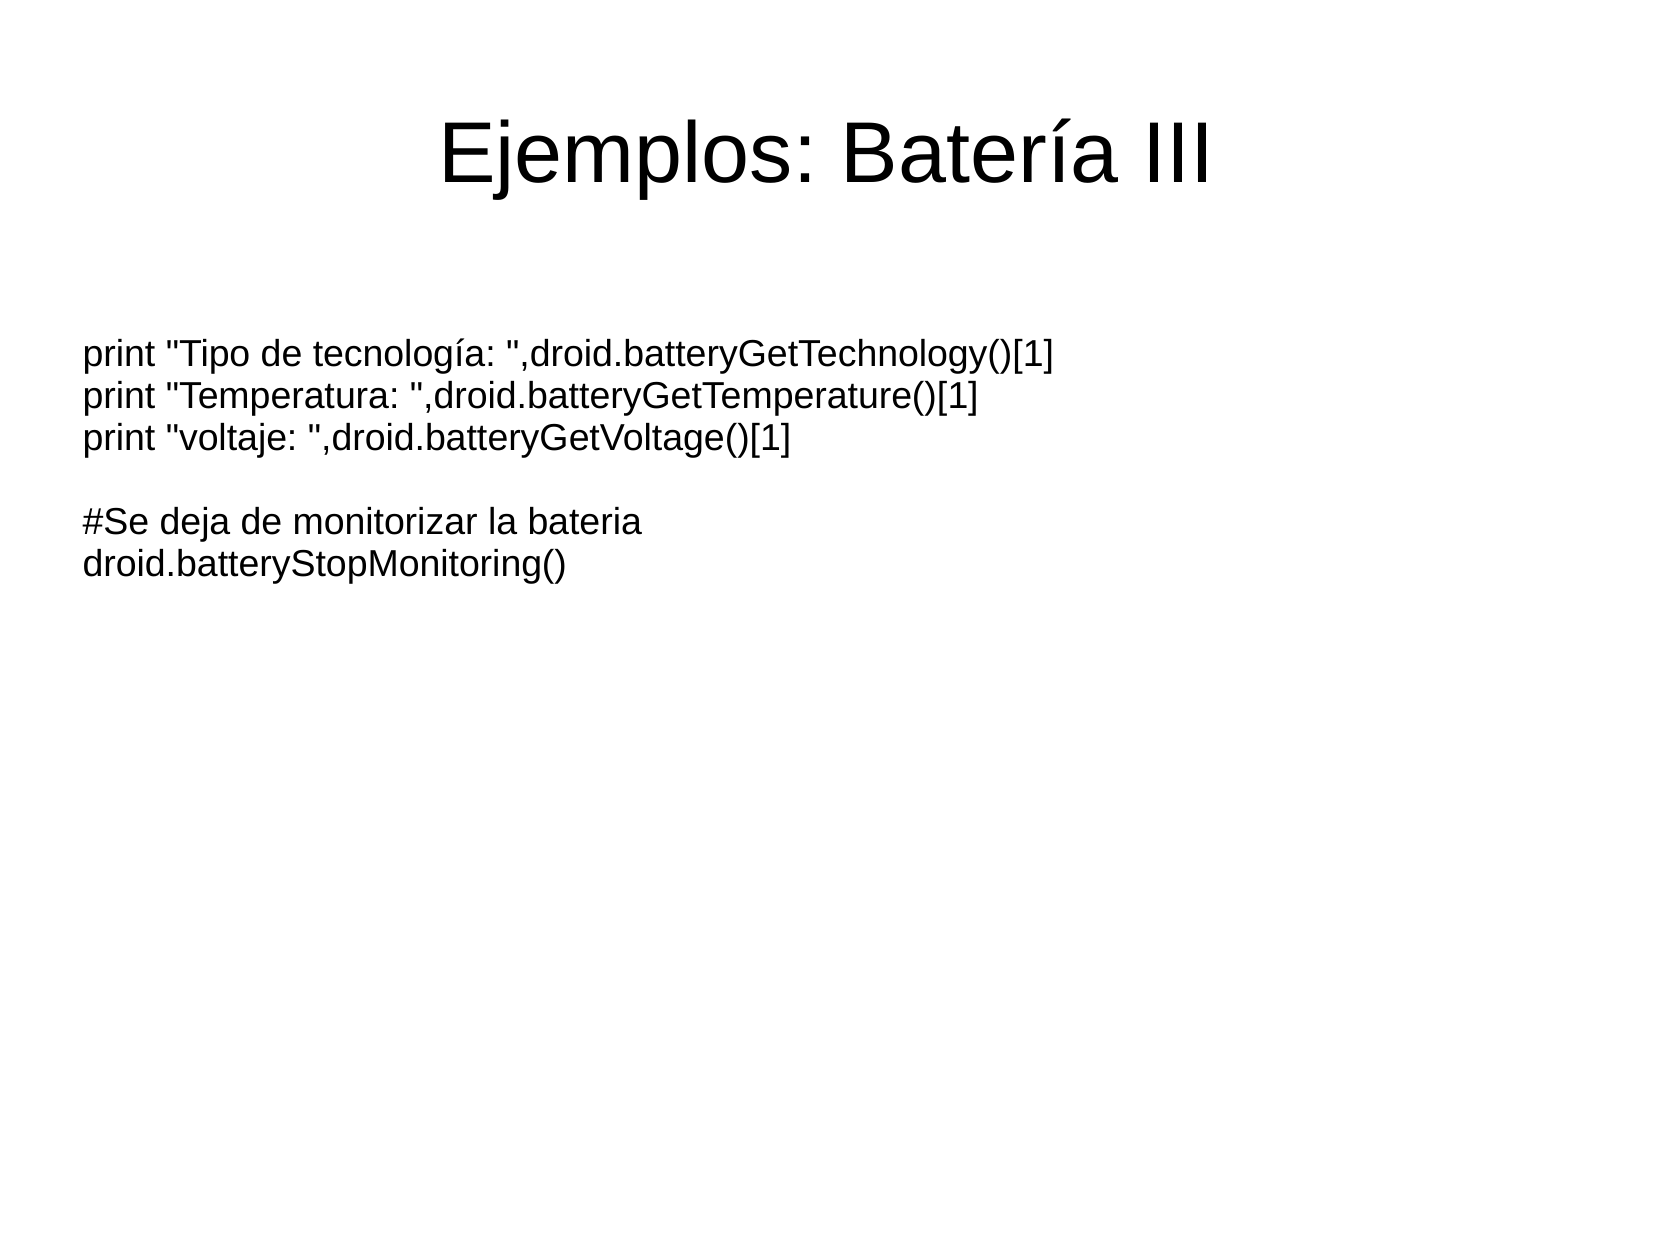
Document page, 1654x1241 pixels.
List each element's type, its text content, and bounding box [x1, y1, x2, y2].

title Ejemplos: Batería III [82, 49, 1571, 257]
subtitle print "Tipo de tecnología: ",droid.batteryGetTechnology()[1] print "Temperatura: ",droid.batteryGetTemperature()[1] print "voltaje: ",droid.batteryGetVoltage()[1] #Se deja de monitorizar la bateria droid.batteryStopMonitoring() [82, 290, 1571, 1109]
